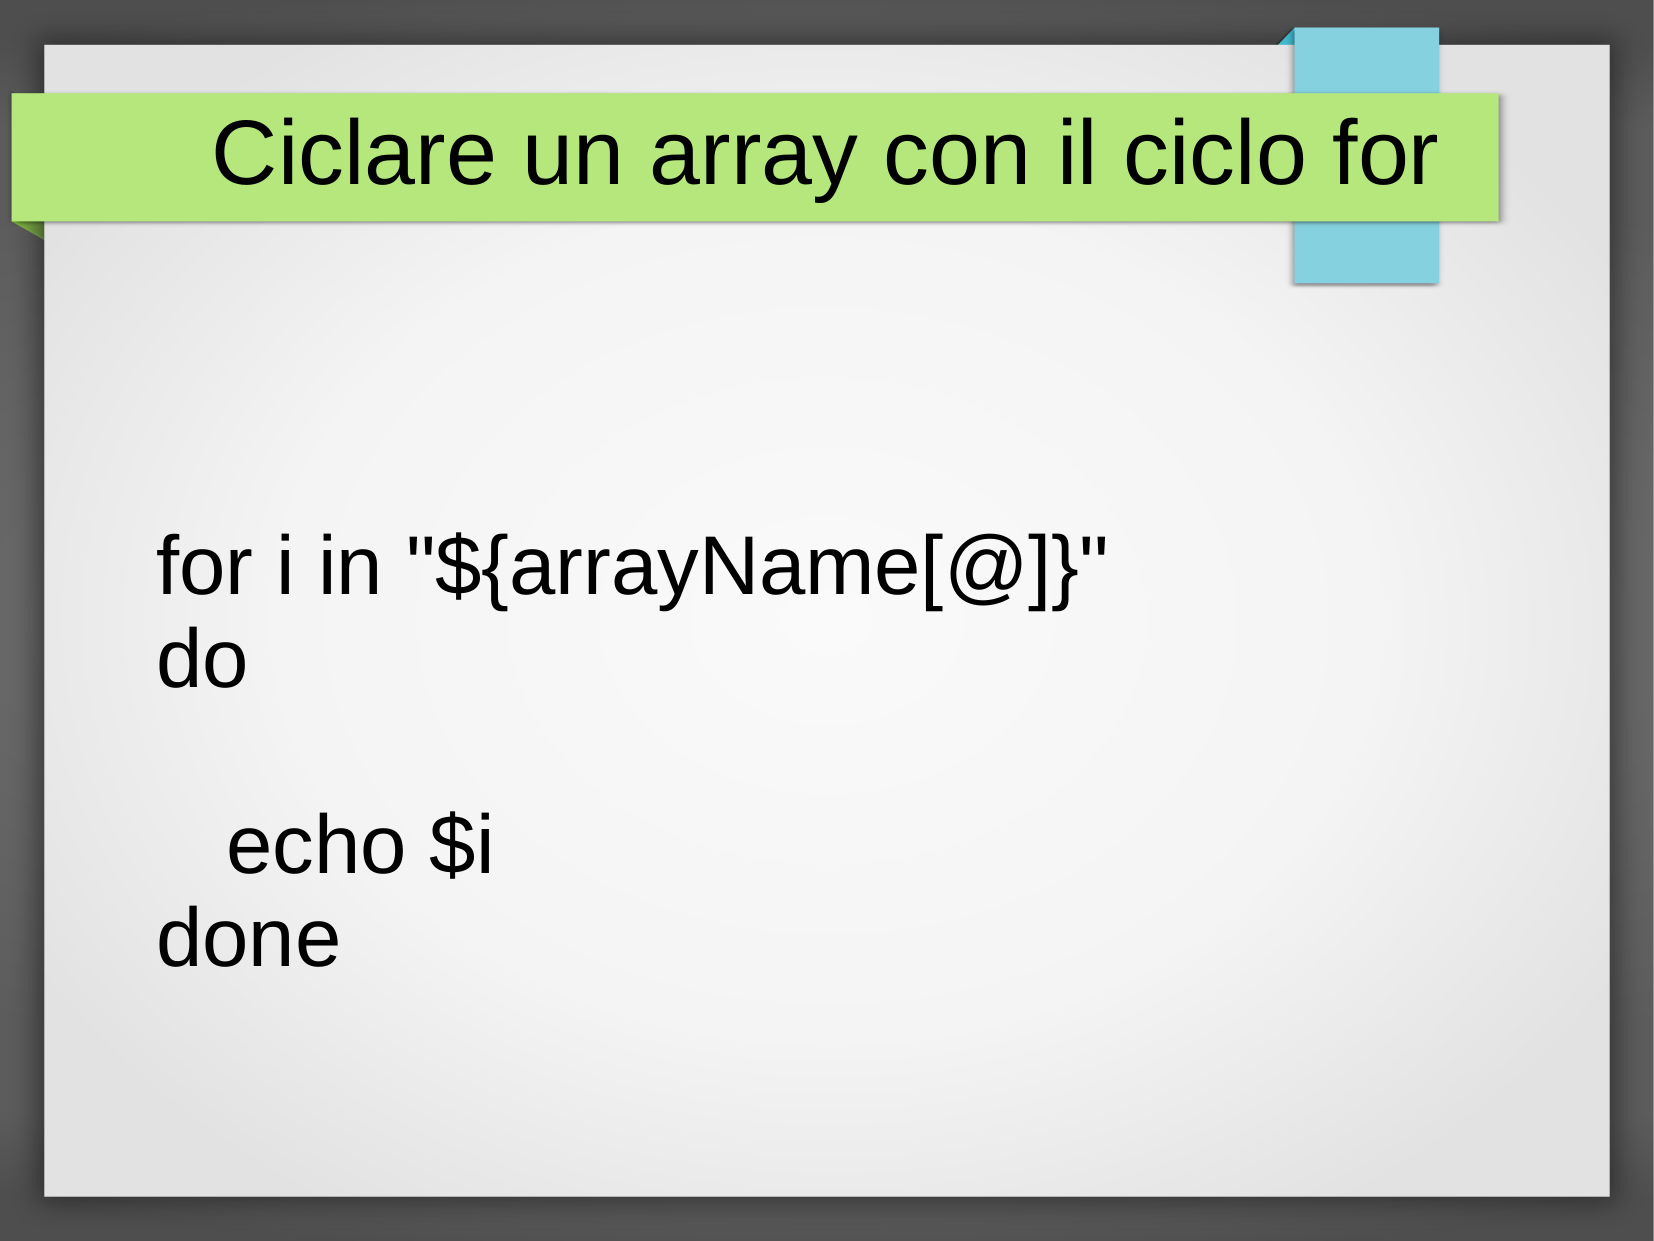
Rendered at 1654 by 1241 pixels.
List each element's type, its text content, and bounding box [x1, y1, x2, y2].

picture [0, 0, 1654, 1241]
text_box for i in "${arrayName[@]}" do echo $i done [141, 283, 1524, 992]
title Ciclare un array con il ciclo for [82, 49, 1571, 257]
